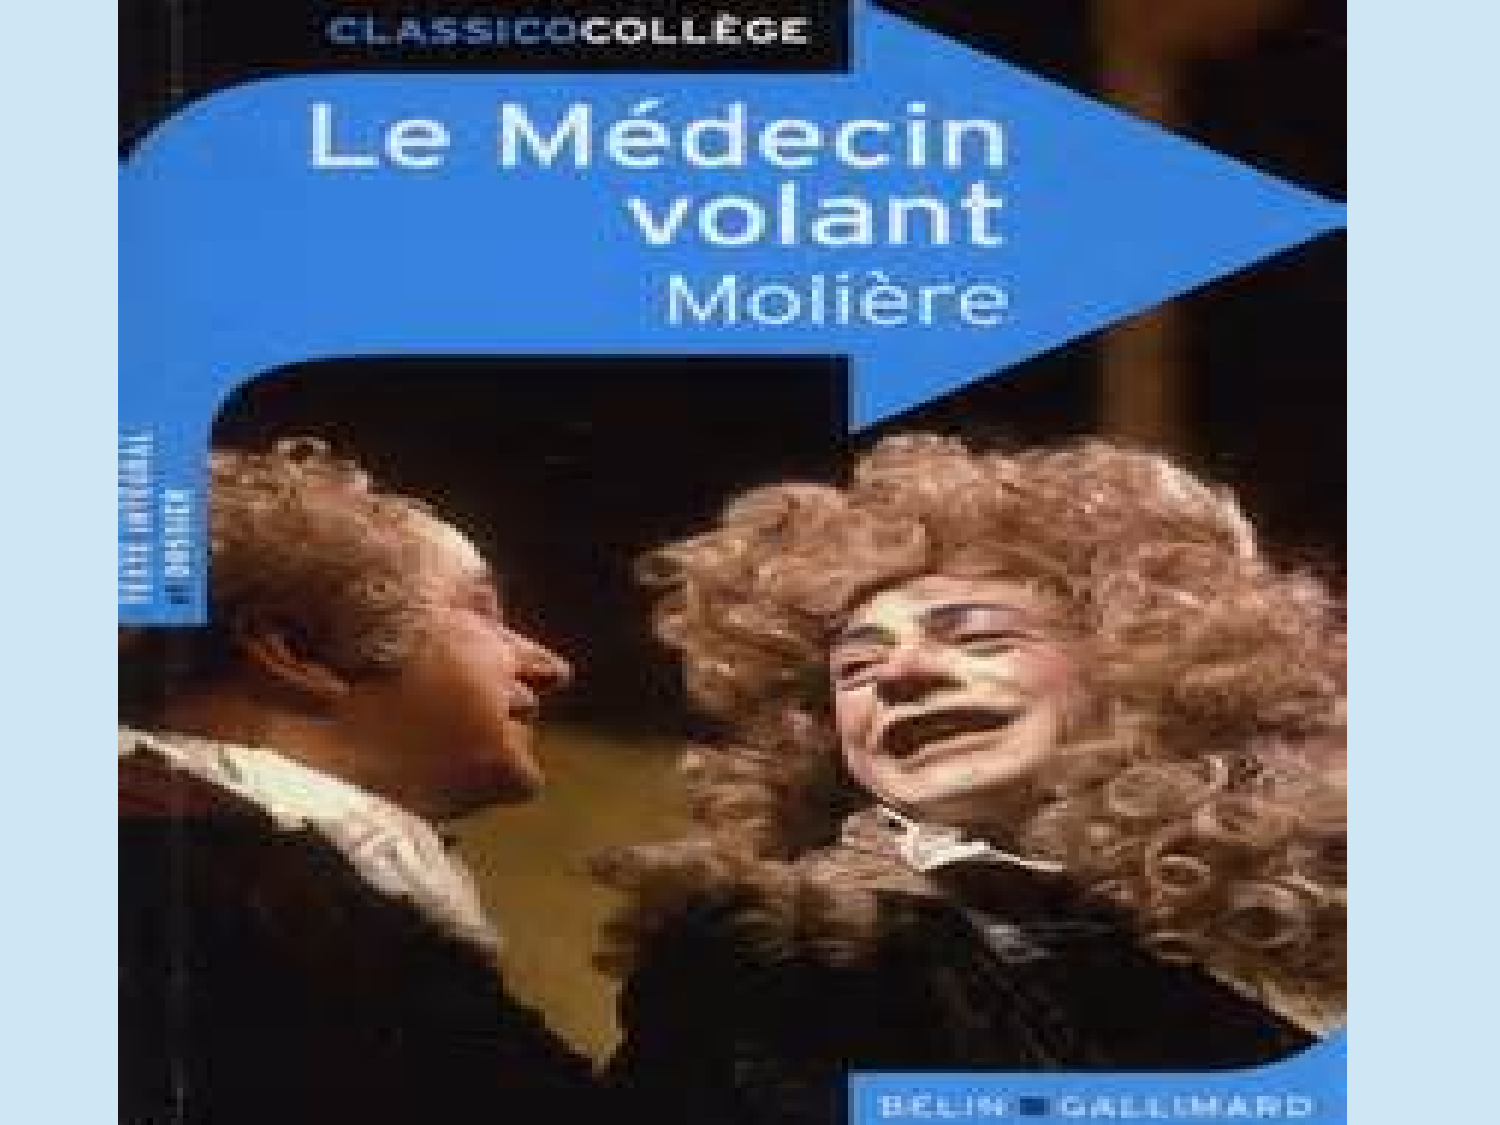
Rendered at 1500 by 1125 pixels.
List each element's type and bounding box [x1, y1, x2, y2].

picture [118, 0, 1347, 1125]
